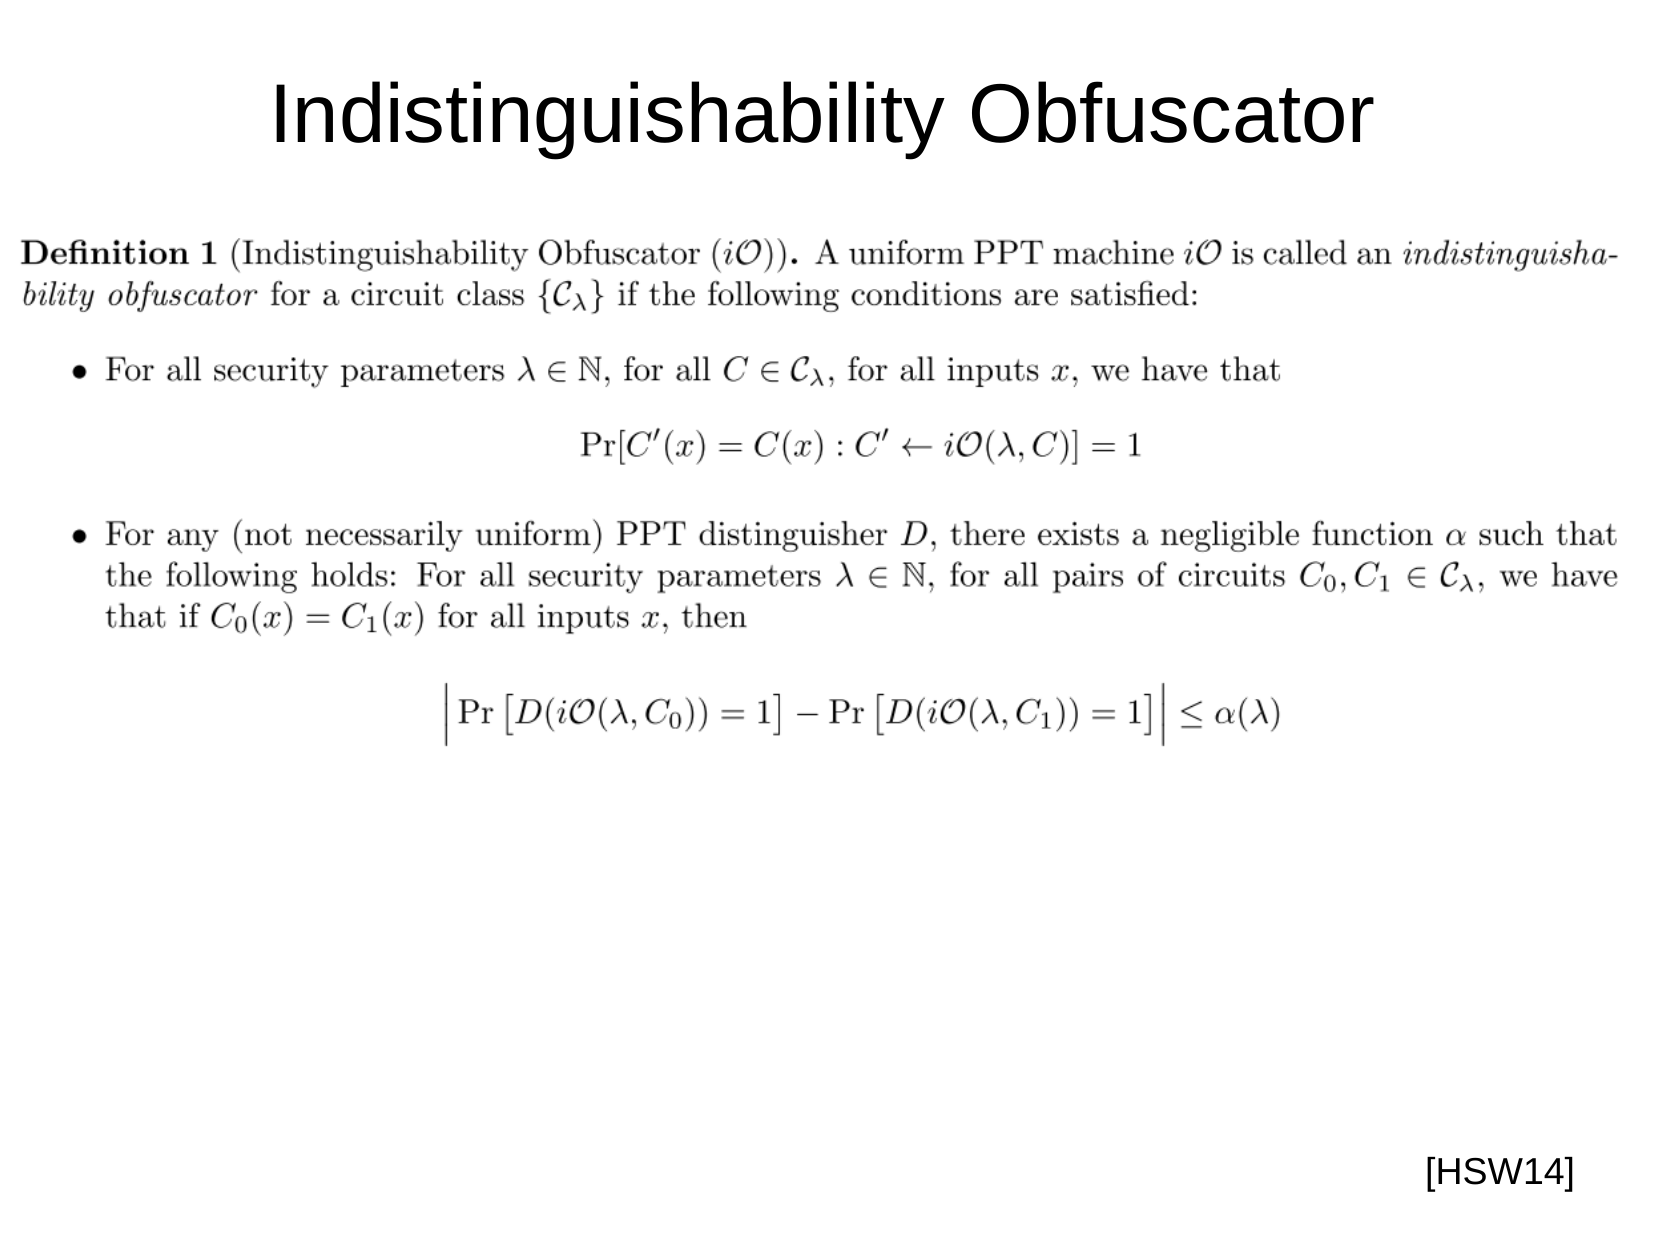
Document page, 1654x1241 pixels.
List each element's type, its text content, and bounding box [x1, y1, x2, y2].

picture [7, 221, 1654, 769]
text_box [HSW14] [1410, 1143, 1591, 1201]
text_box Indistinguishability Obfuscator [255, 60, 1392, 169]
